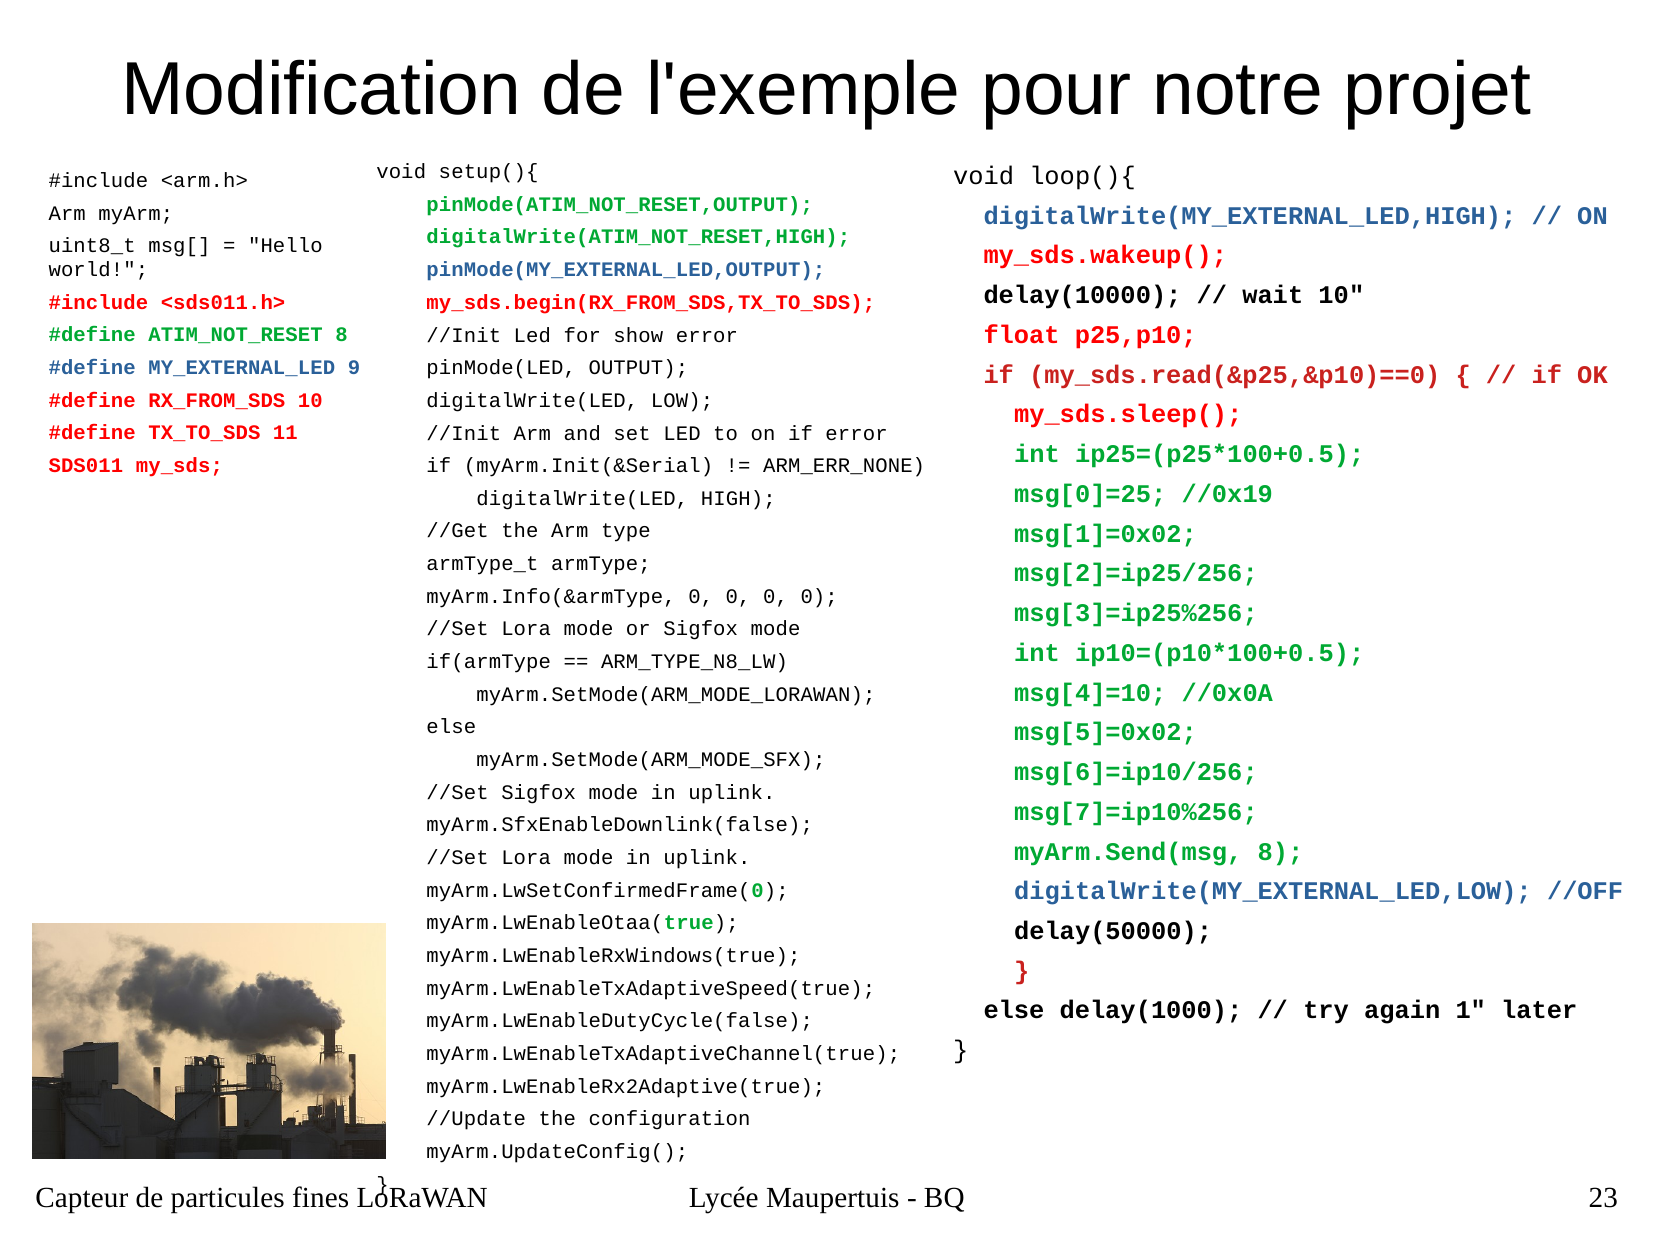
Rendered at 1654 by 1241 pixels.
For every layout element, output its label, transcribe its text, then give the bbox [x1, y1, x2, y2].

title Modification de l'exemple pour notre projet [35, 35, 1619, 142]
list void loop(){ digitalWrite(MY_EXTERNAL_LED,HIGH); // ON my_sds.wakeup(); delay(10000); // wait 10" float p25,p10; if (my_sds.read(&p25,&p10)==0) { // if OK my_sds.sleep(); int ip25=(p25*100+0.5); msg[0]=25; //0x19 msg[1]=0x02; msg[2]=ip25/256; msg[3]=ip25%256; int ip10=(p10*100+0.5); msg[4]=10; //0x0A msg[5]=0x02; msg[6]=ip10/256; msg[7]=ip10%256; myArm.Send(msg, 8); digitalWrite(MY_EXTERNAL_LED,LOW); //OFF delay(50000); } else delay(1000); // try again 1" later } [953, 163, 1628, 1102]
list void setup(){ pinMode(ATIM_NOT_RESET,OUTPUT); digitalWrite(ATIM_NOT_RESET,HIGH); pinMode(MY_EXTERNAL_LED,OUTPUT); my_sds.begin(RX_FROM_SDS,TX_TO_SDS); //Init Led for show error pinMode(LED, OUTPUT); digitalWrite(LED, LOW); //Init Arm and set LED to on if error if (myArm.Init(&Serial) != ARM_ERR_NONE) digitalWrite(LED, HIGH); //Get the Arm type armType_t armType; myArm.Info(&armType, 0, 0, 0, 0); //Set Lora mode or Sigfox mode if(armType == ARM_TYPE_N8_LW) myArm.SetMode(ARM_MODE_LORAWAN); else myArm.SetMode(ARM_MODE_SFX); //Set Sigfox mode in uplink. myArm.SfxEnableDownlink(false); //Set Lora mode in uplink. myArm.LwSetConfirmedFrame(0); myArm.LwEnableOtaa(true); myArm.LwEnableRxWindows(true); myArm.LwEnableTxAdaptiveSpeed(true); myArm.LwEnableDutyCycle(false); myArm.LwEnableTxAdaptiveChannel(true); myArm.LwEnableRx2Adaptive(true); //Update the configuration myArm.UpdateConfig(); } [376, 161, 934, 1201]
list #include <arm.h> Arm myArm; uint8_t msg[] = "Hello world!"; #include <sds011.h> #define ATIM_NOT_RESET 8 #define MY_EXTERNAL_LED 9 #define RX_FROM_SDS 10 #define TX_TO_SDS 11 SDS011 my_sds; [48, 170, 374, 495]
picture [32, 923, 386, 1160]
